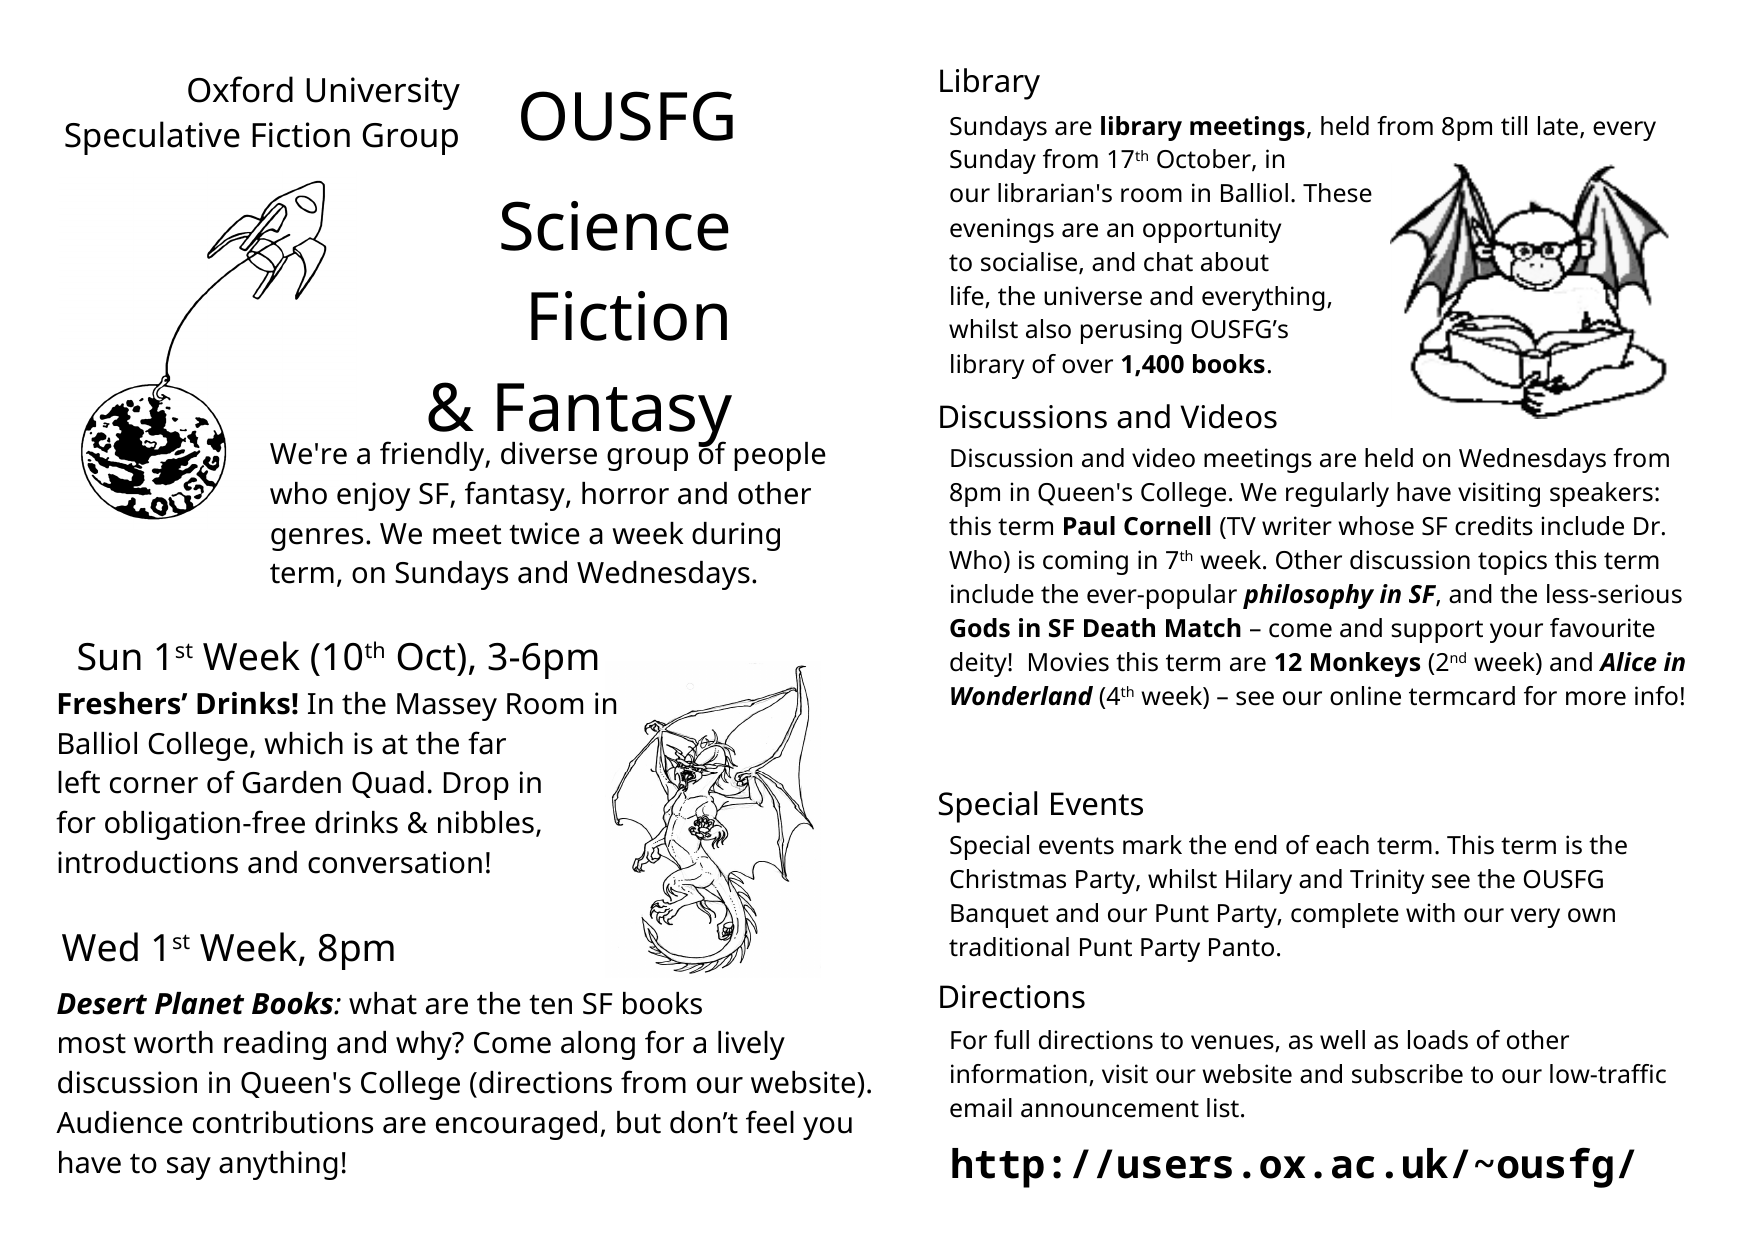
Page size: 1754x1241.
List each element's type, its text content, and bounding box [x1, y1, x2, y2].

text_box Discussion and video meetings are held on Wednesdays from 8pm in Queen's College. We regularly have visiting speakers: this term Paul Cornell (TV writer whose SF credits include Dr. Who) is coming in 7th week. Other discussion topics this term include the ever-popular philosophy in SF, and the less-serious Gods in SF Death Match – come and support your favourite deity! Movies this term are 12 Monkeys (2nd week) and Alice in Wonderland (4th week) – see our online termcard for more info! [934, 433, 1713, 757]
text_box Science Fiction & Fantasy [411, 171, 812, 426]
picture [642, 703, 821, 975]
text_box Desert Planet Books: what are the ten SF books most worth reading and why? Come along for a lively discussion in Queen's College (directions from our website). Audience contributions are encouraged, but don’t feel you have to say anything! [41, 975, 898, 1205]
text_box For full directions to venues, as well as loads of other information, visit our website and subscribe to our low-traffic email announcement list. [934, 1015, 1696, 1122]
text_box Oxford University Speculative Fiction Group [48, 59, 593, 161]
text_box OUSFG [593, 62, 779, 158]
text_box Special events mark the end of each term. This term is the Christmas Party, whilst Hilary and Trinity see the OUSFG Banquet and our Punt Party, complete with our very own traditional Punt Party Panto. [934, 820, 1713, 957]
text_box Freshers’ Drinks! In the Massey Room in Balliol College, which is at the far left corner of Garden Quad. Drop in for obligation-free drinks & nibbles, introductions and conversation! [41, 675, 642, 975]
text_box Discussions and Videos [922, 387, 1371, 462]
text_box Sundays are library meetings, held from 8pm till late, every Sunday from 17th October, in our librarian's room in Balliol. These evenings are an opportunity to socialise, and chat about life, the universe and everything, whilst also perusing OUSFG’s library of over 1,400 books. [934, 100, 1693, 433]
picture [59, 171, 357, 530]
text_box Special Events [922, 774, 1212, 849]
text_box Library [922, 51, 1083, 125]
text_box Directions [922, 967, 1135, 1037]
text_box Sun 1st Week (10th Oct), 3-6pm [61, 623, 720, 686]
text_box http://users.ox.ac.uk/~ousfg/ [935, 1128, 1658, 1190]
text_box We're a friendly, diverse group of people who enjoy SF, fantasy, horror and other genres. We meet twice a week during term, on Sundays and Wednesdays. [254, 426, 847, 703]
